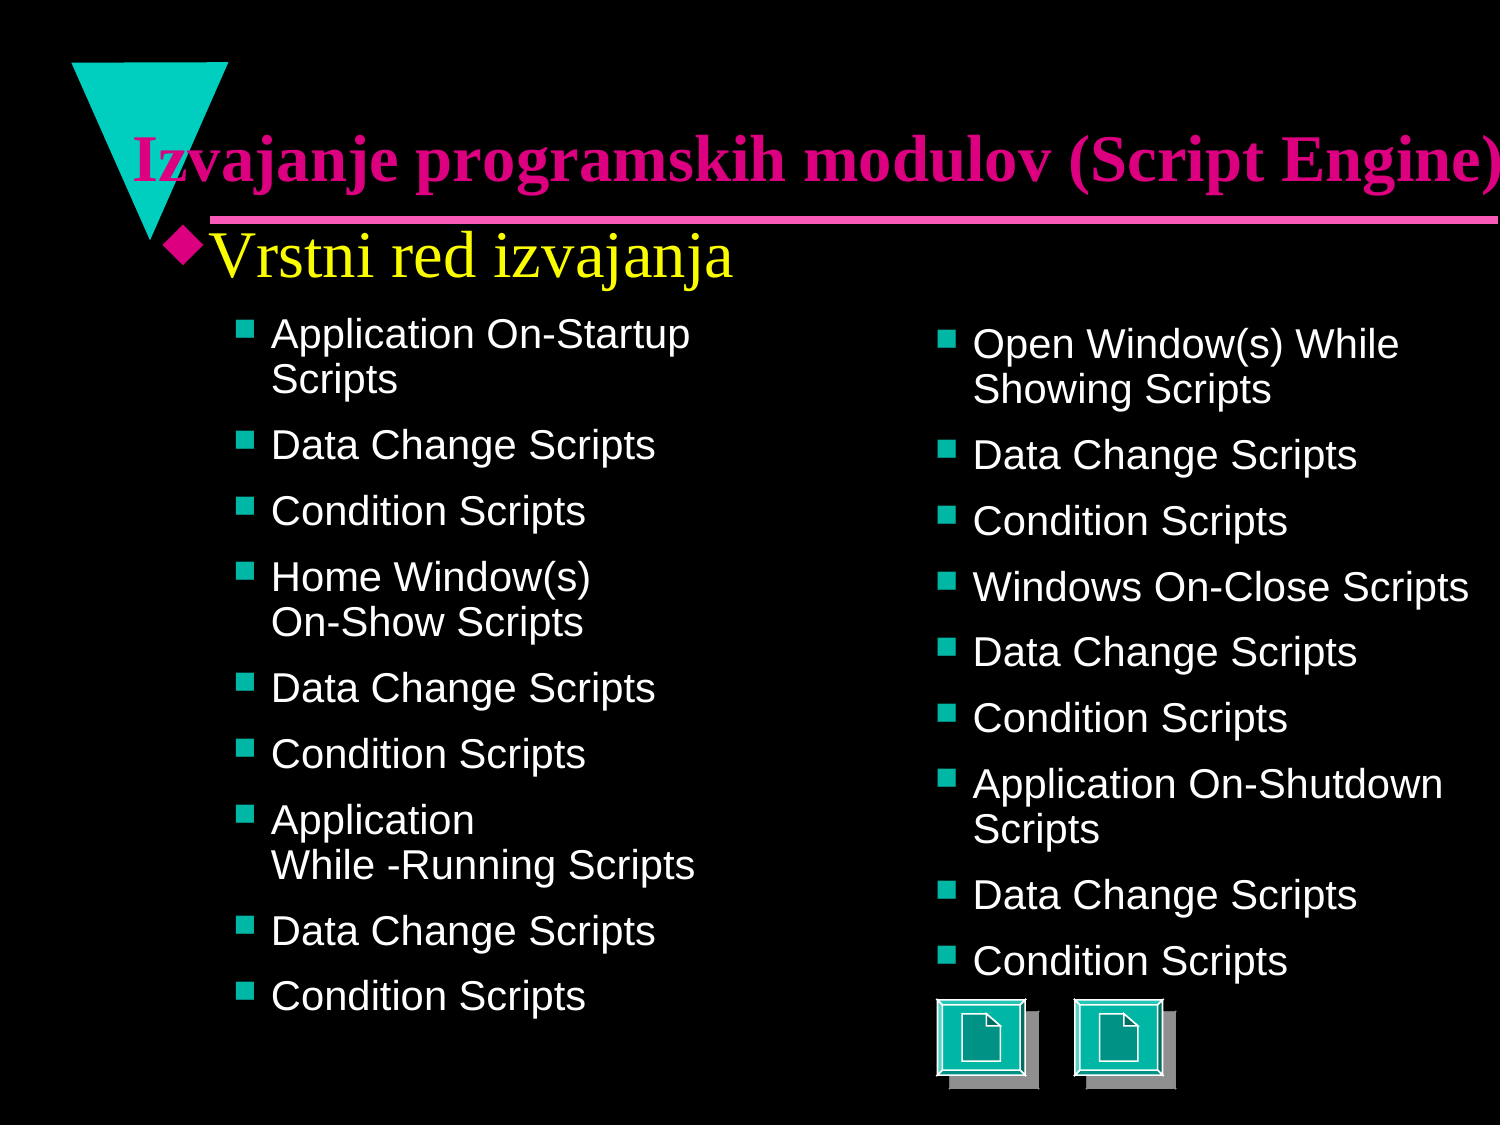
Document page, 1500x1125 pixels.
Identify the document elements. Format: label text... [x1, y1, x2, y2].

text_box [1076, 999, 1163, 1076]
title Izvajanje programskih modulov (Script Engine) [117, 63, 1500, 251]
text_box [938, 999, 1026, 1076]
list Open Window(s) While Showing Scripts Data Change Scripts Condition Scripts Windows On-Close Scripts Data Change Scripts Condition Scripts Application On-Shutdown Scripts Data Change Scripts Condition Scripts [845, 314, 1500, 1063]
list Vrstni red izvajanja Application On-Startup Scripts Data Change Scripts Condition Scripts Home Window(s) On-Show Scripts Data Change Scripts Condition Scripts Application While -Running Scripts Data Change Scripts Condition Scripts [143, 212, 820, 1125]
